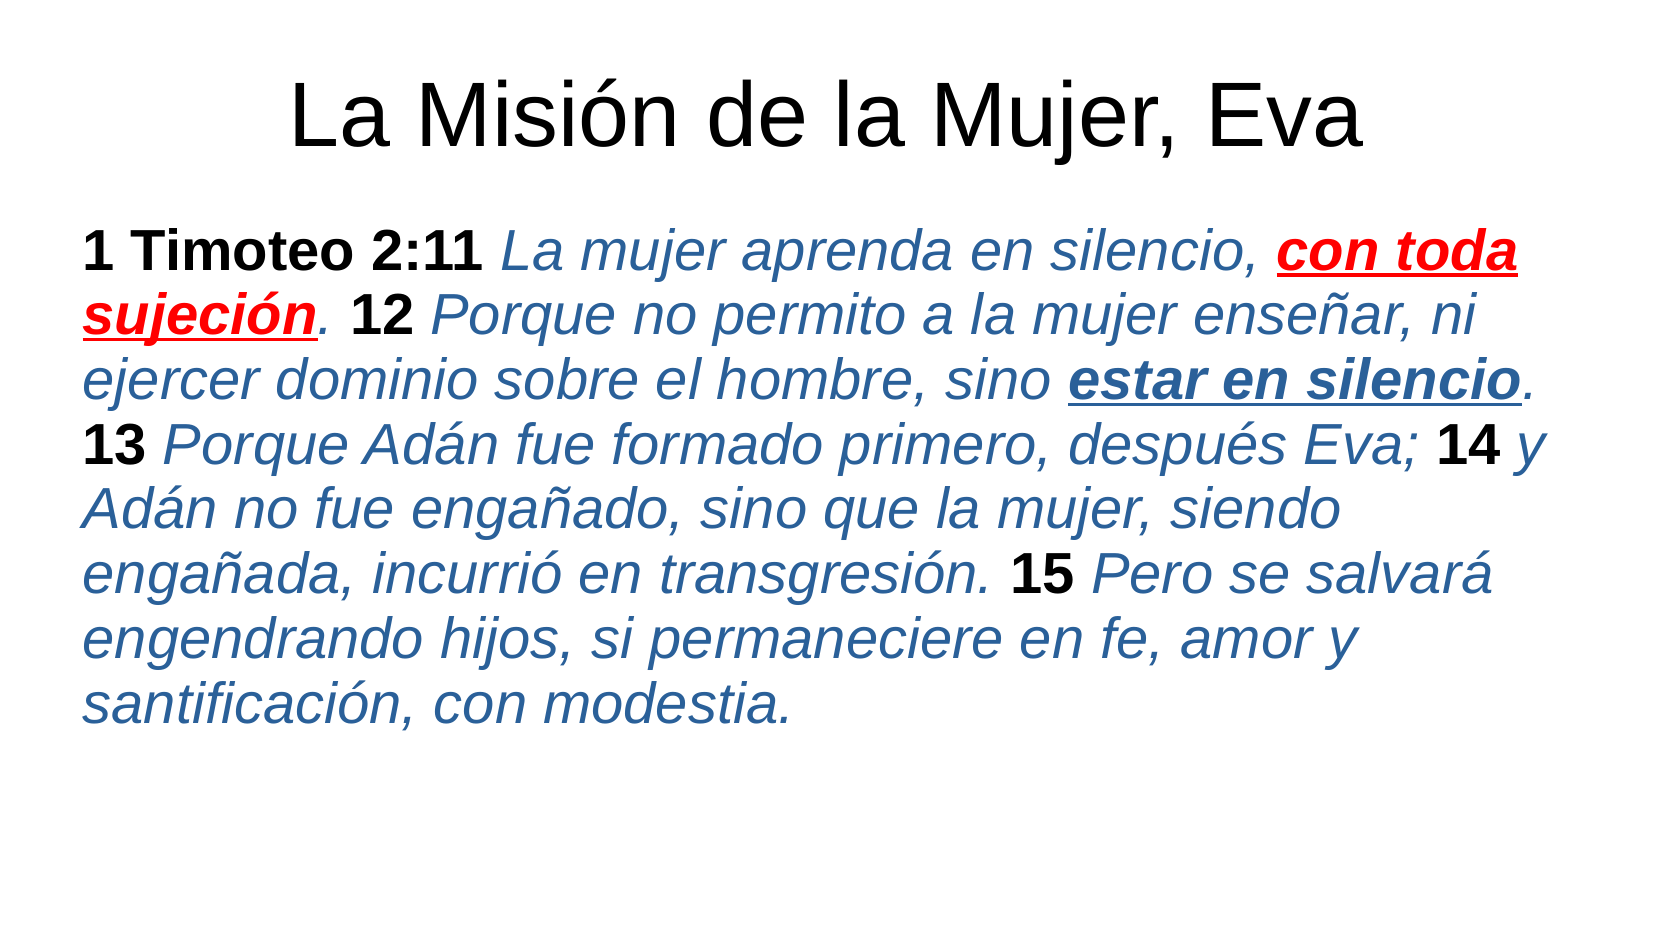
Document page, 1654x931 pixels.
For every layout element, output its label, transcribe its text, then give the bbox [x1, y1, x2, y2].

list 1 Timoteo 2:11 La mujer aprenda en silencio, con toda sujeción. 12 Porque no permito a la mujer enseñar, ni ejercer dominio sobre el hombre, sino estar en silencio. 13 Porque Adán fue formado primero, después Eva; 14 y Adán no fue engañado, sino que la mujer, siendo engañada, incurrió en transgresión. 15 Pero se salvará engendrando hijos, si permaneciere en fe, amor y santificación, con modestia. [82, 217, 1571, 758]
title La Misión de la Mujer, Eva [82, 37, 1571, 193]
